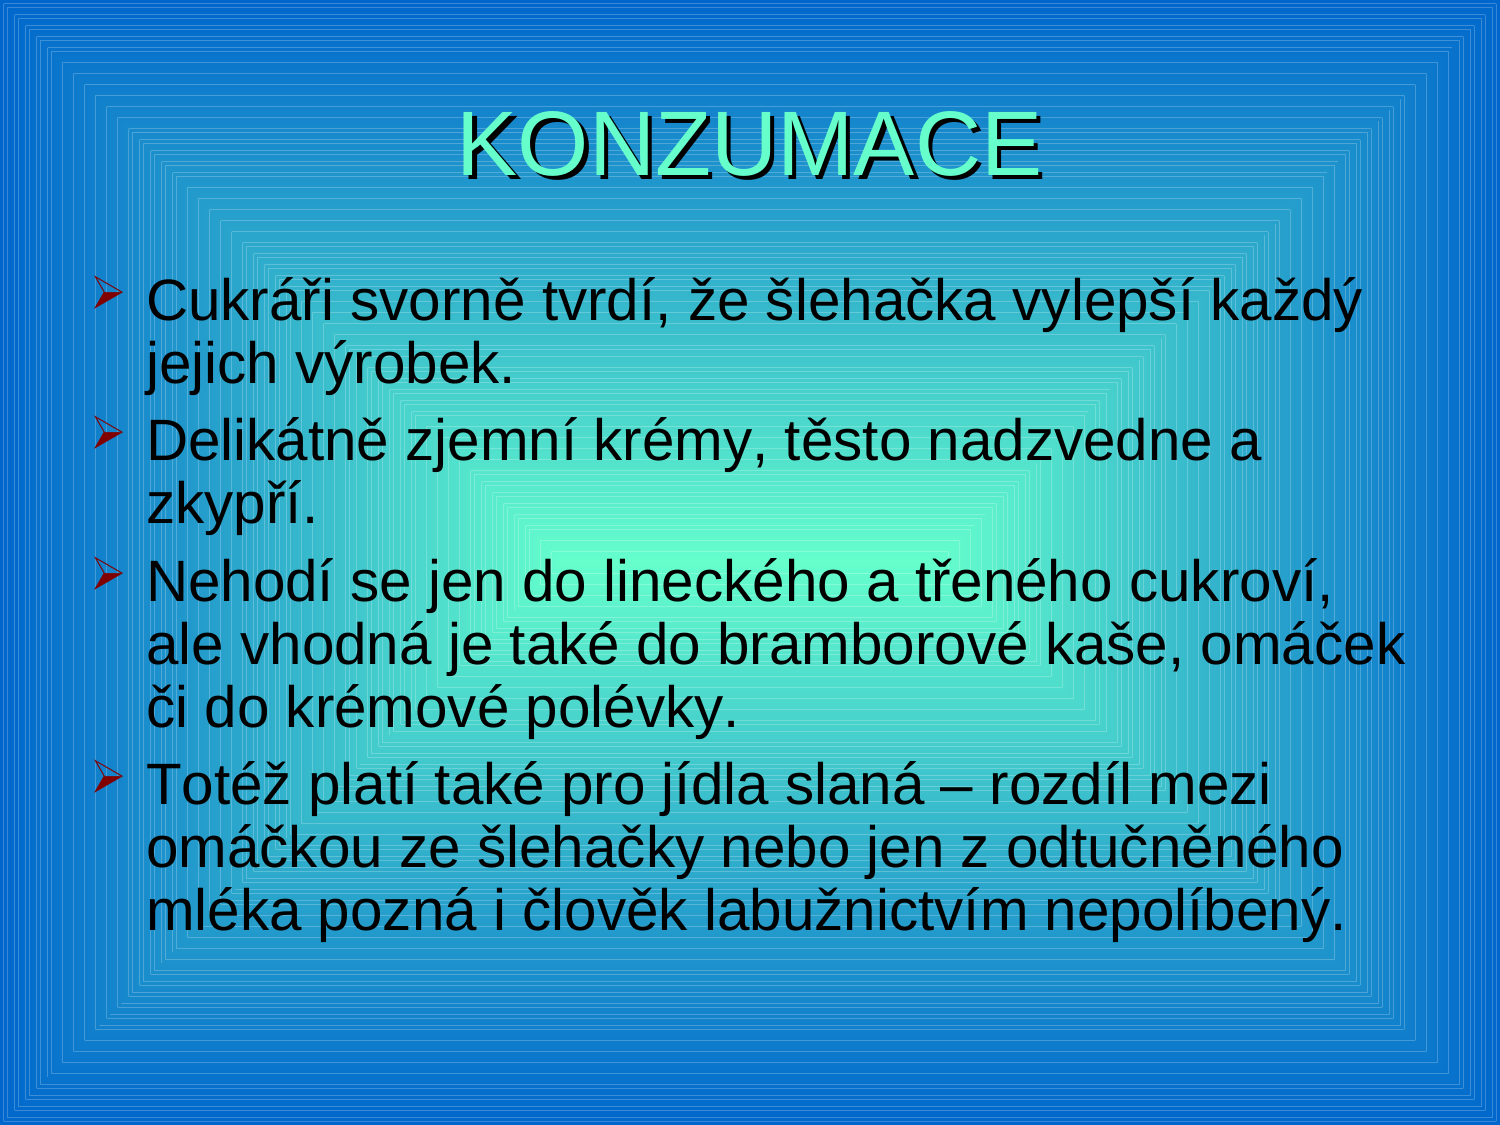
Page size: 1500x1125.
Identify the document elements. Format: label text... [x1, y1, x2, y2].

title KONZUMACE [75, 45, 1426, 233]
list Cukráři svorně tvrdí, že šlehačka vylepší každý jejich výrobek. Delikátně zjemní krémy, těsto nadzvedne a zkypří. Nehodí se jen do lineckého a třeného cukroví, ale vhodná je také do bramborové kaše, omáček či do krémové polévky. Totéž platí také pro jídla slaná – rozdíl mezi omáčkou ze šlehačky nebo jen z odtučněného mléka pozná i člověk labužnictvím nepolíbený. [75, 262, 1426, 1006]
